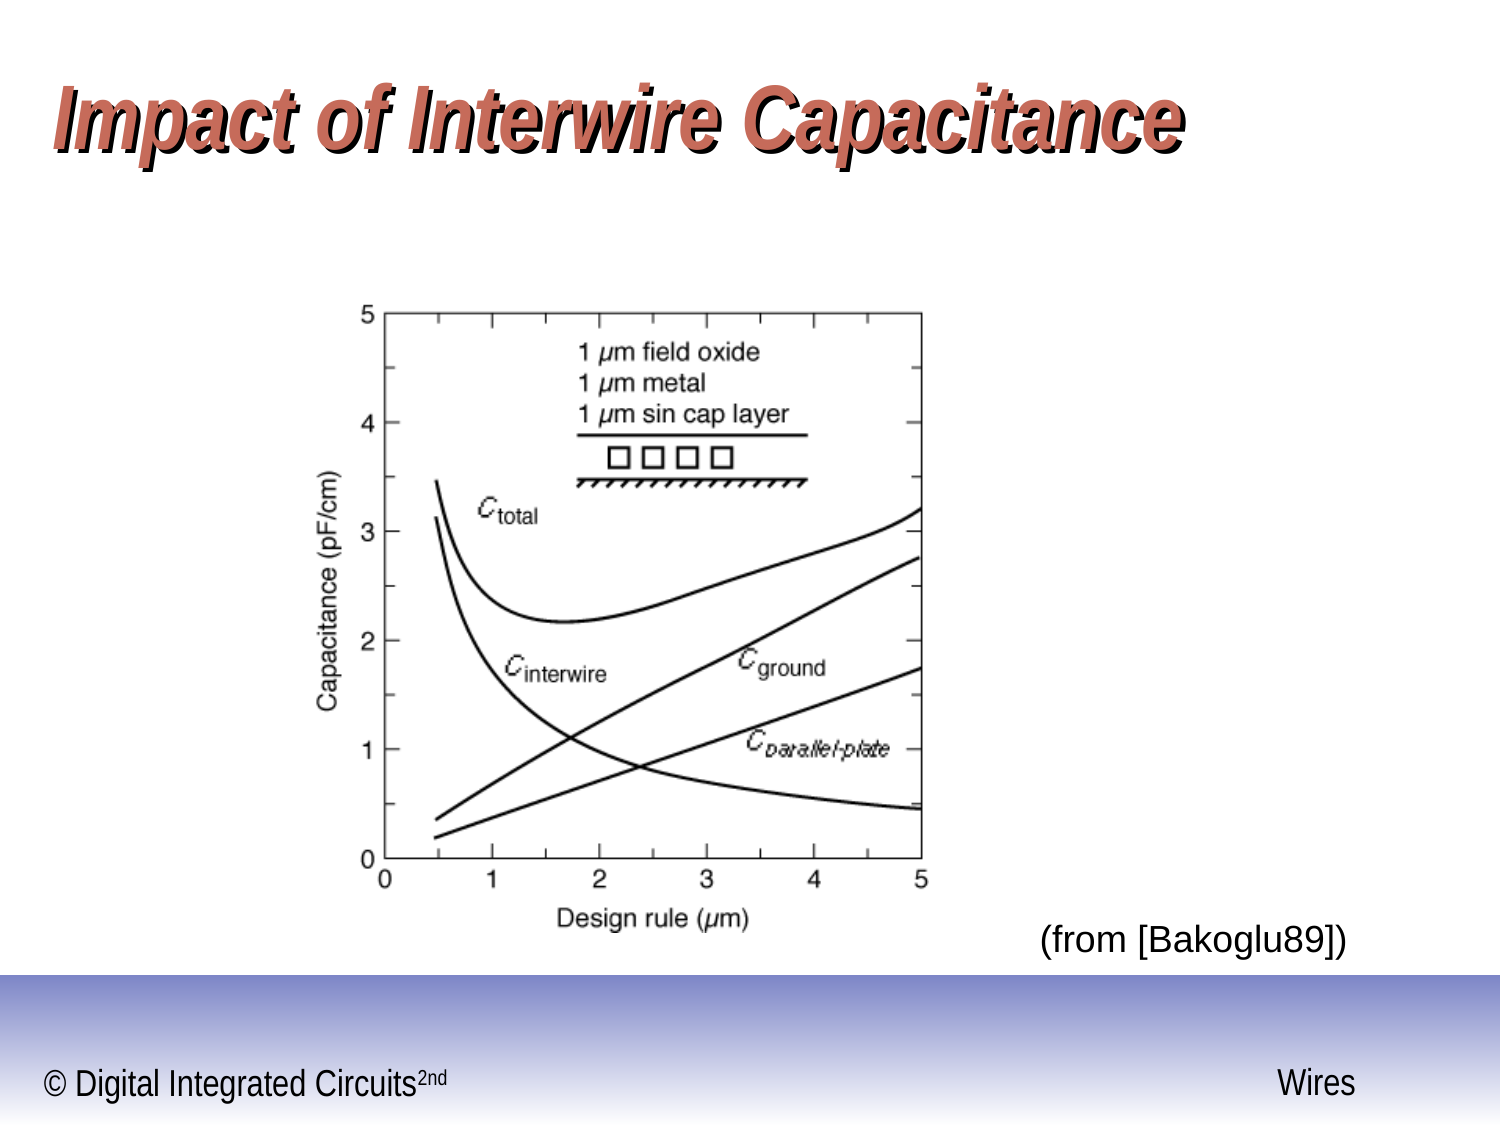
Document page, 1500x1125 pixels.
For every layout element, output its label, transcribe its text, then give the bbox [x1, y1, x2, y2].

picture [312, 299, 929, 933]
title Impact of Interwire Capacitance [37, 37, 1463, 175]
picture [1025, 912, 1363, 978]
